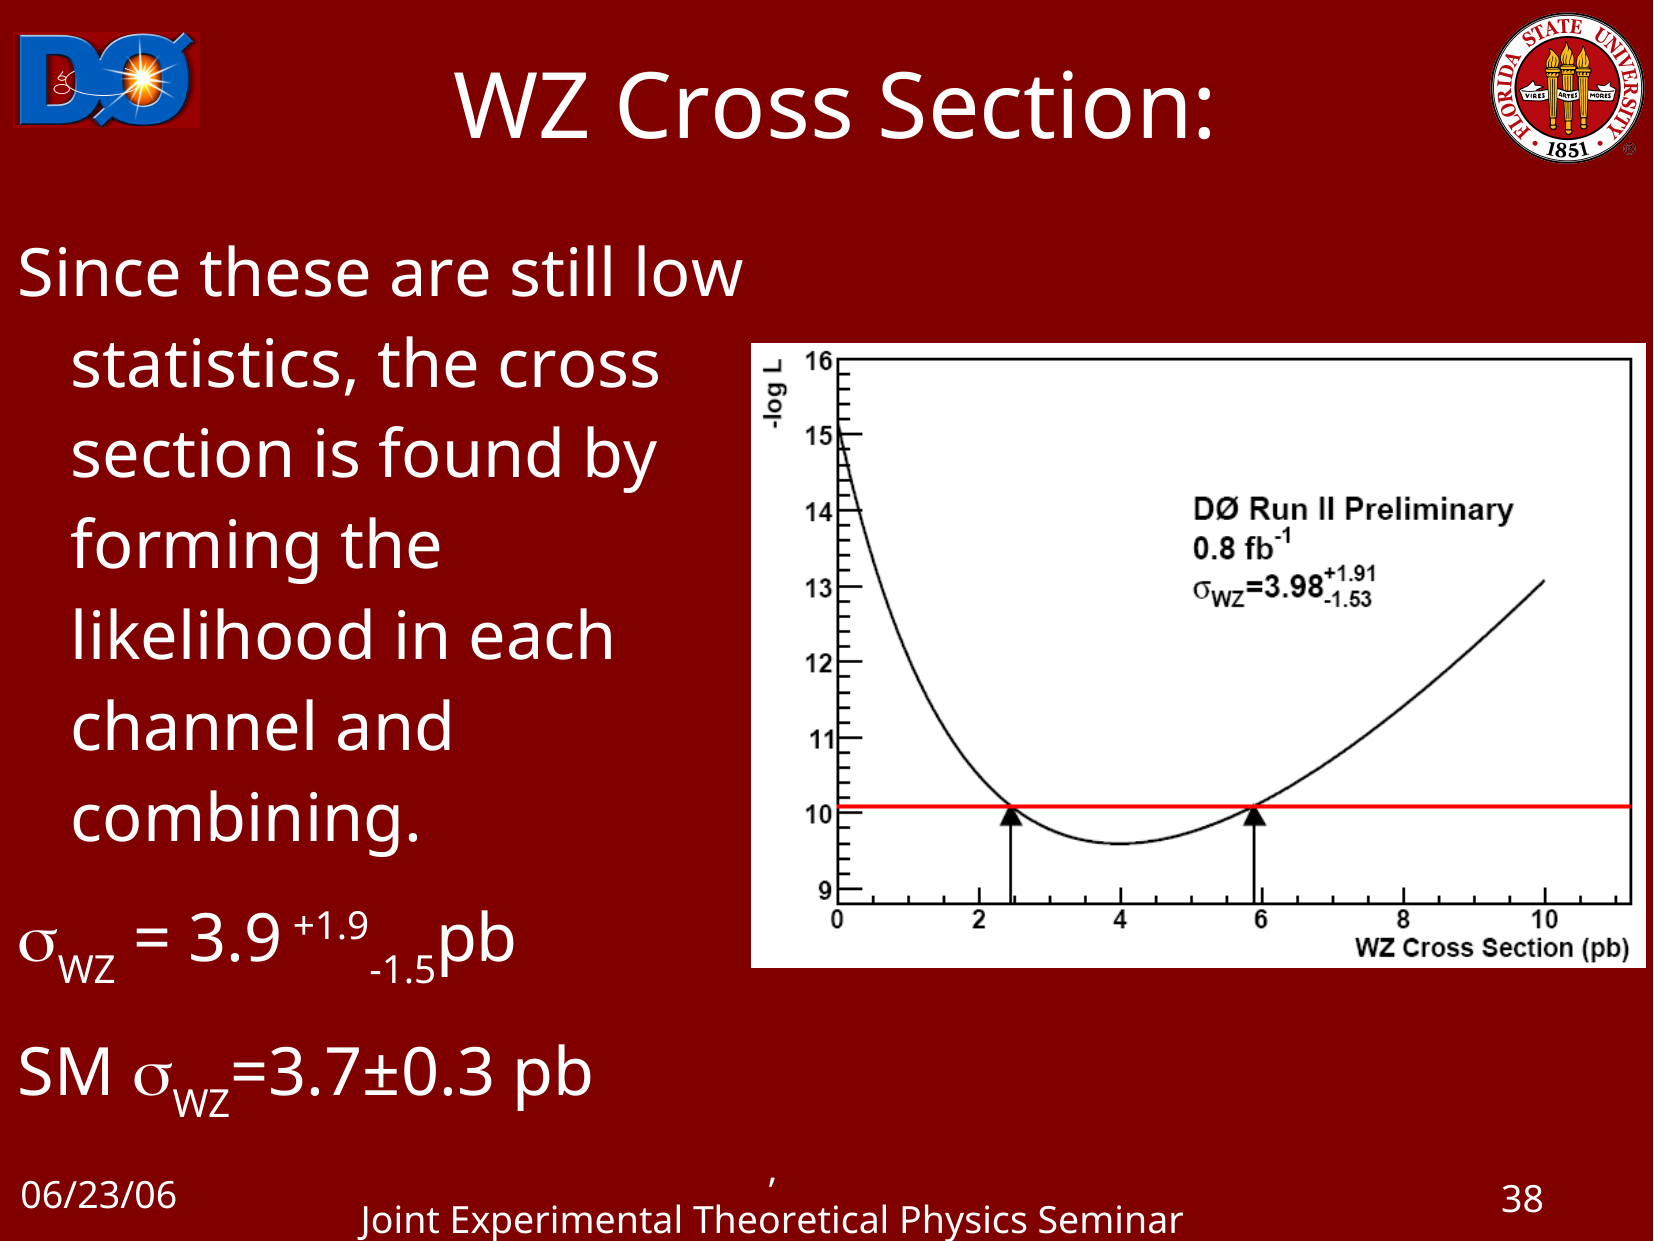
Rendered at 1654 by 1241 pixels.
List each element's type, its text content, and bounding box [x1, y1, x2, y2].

list Since these are still low statistics, the cross section is found by forming the likelihood in each channel and combining. sWZ = 3.9 +1.9-1.5pb SM sWZ=3.7±0.3 pb [0, 225, 746, 1044]
picture [751, 343, 1646, 968]
picture [13, 32, 196, 128]
title WZ Cross Section: [196, 0, 1475, 208]
picture [1489, 11, 1646, 165]
